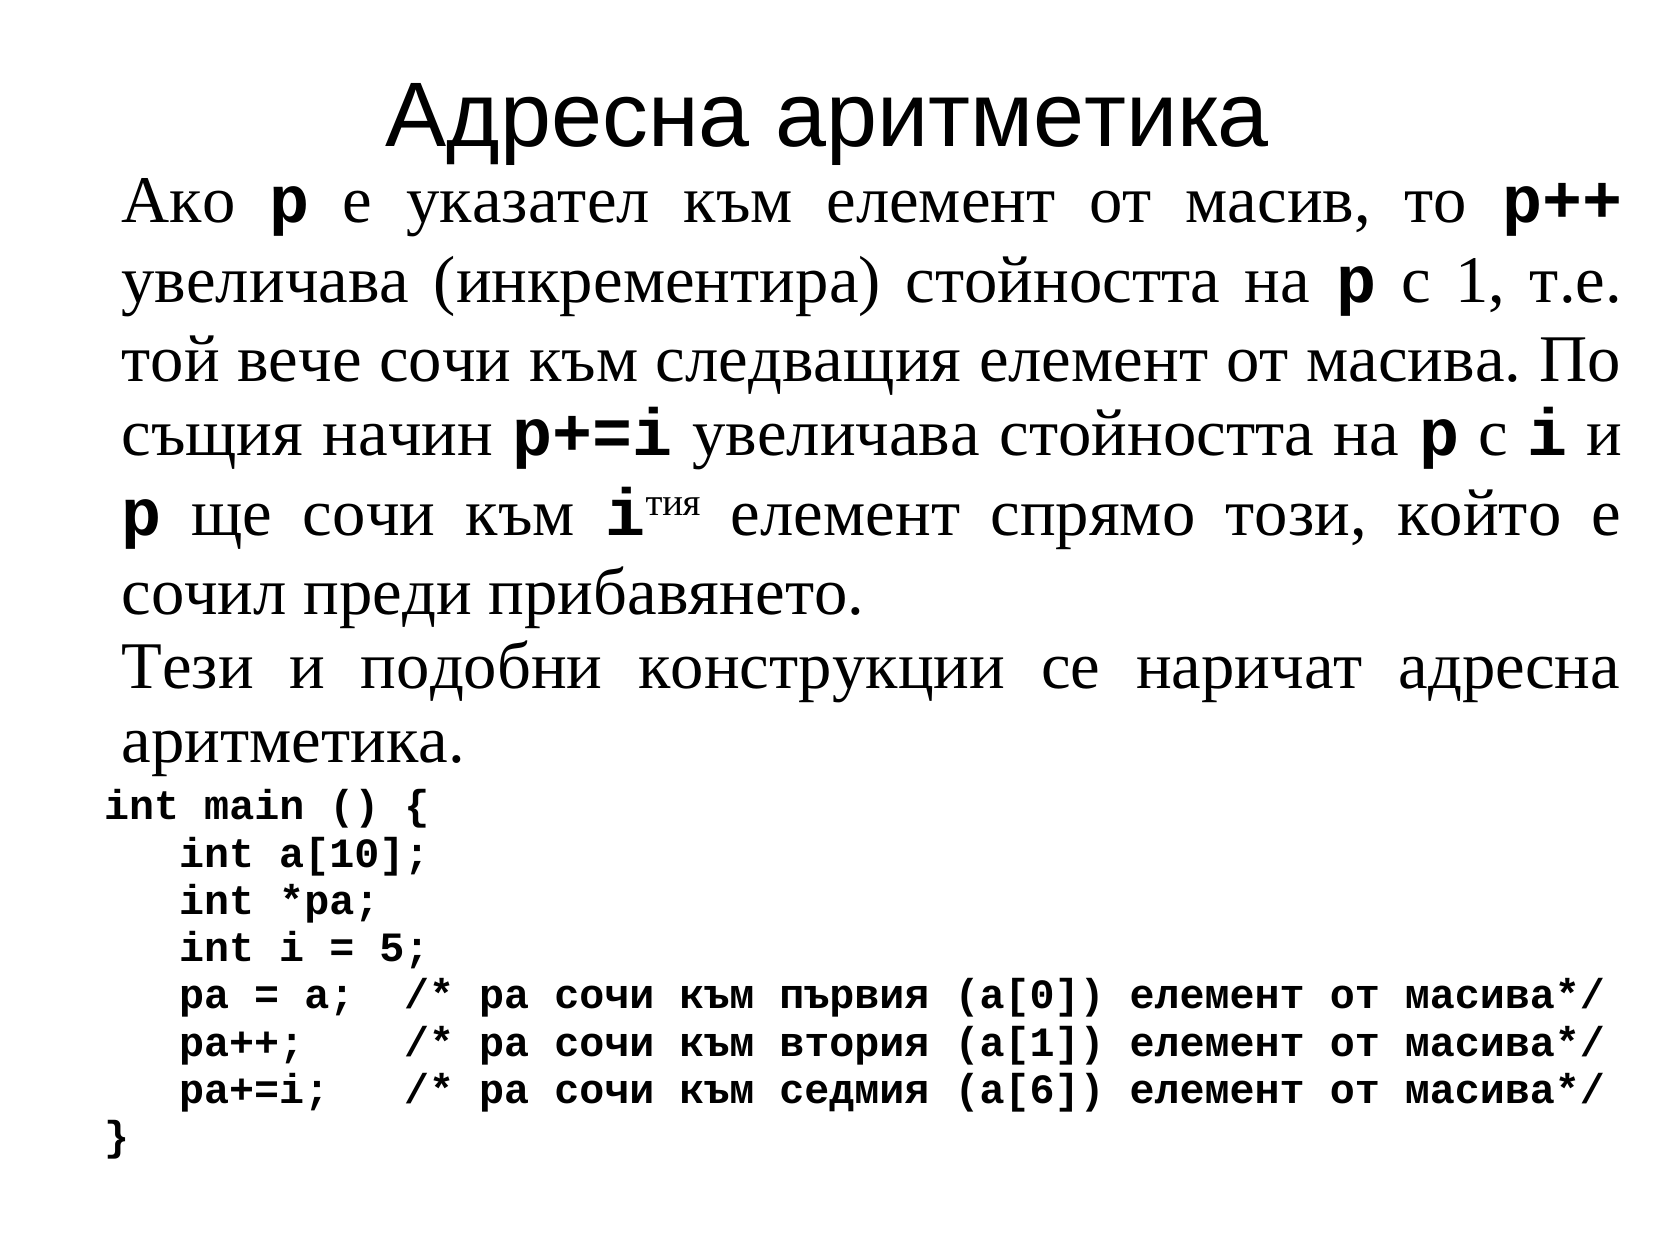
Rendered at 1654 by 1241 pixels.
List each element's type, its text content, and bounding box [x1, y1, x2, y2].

subtitle Ако p е указател към елемент от масив, то p++ увеличава (инкрементира) стойността на p с 1, т.е. той вече сочи към следващия елемент от масива. По същия начин p+=i увеличава стойността на p с i и p ще сочи към iтия елемент спрямо този, който е сочил преди прибавянето. Тези и подобни конструкции се наричат адресна аритметика. [121, 161, 1623, 779]
title Адресна аритметика [121, 10, 1534, 161]
text_box int main () { int a[10]; int *pa; int i = 5; pa = a; /* pa сочи към първия (a[0]) елемент от масива*/ pa++; /* pa сочи към втория (a[1]) елемент от масива*/ pa+=i; /* pa сочи към седмия (a[6]) елемент от масива*/ } [89, 777, 1629, 1175]
